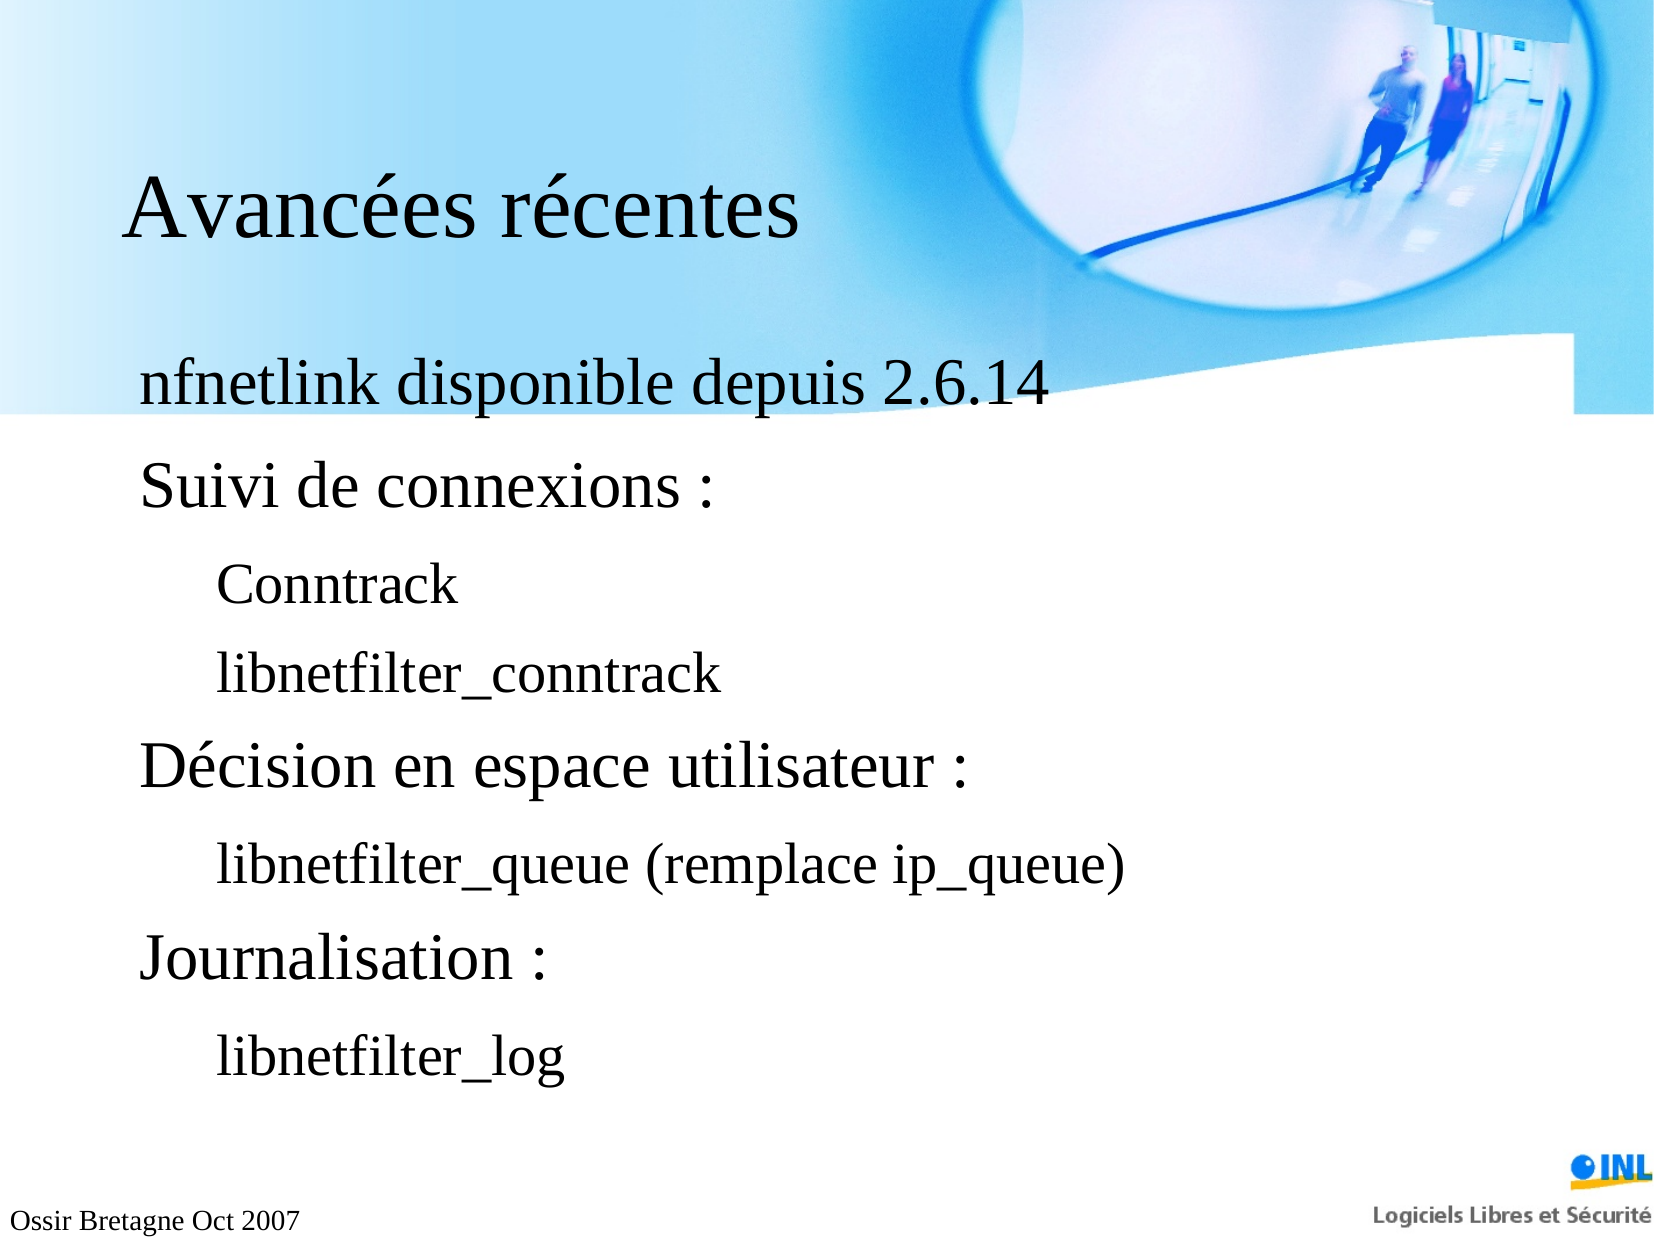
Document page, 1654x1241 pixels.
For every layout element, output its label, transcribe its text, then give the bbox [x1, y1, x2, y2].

list nfnetlink disponible depuis 2.6.14 Suivi de connexions : Conntrack libnetfilter_conntrack Décision en espace utilisateur : libnetfilter_queue (remplace ip_queue) Journalisation : libnetfilter_log [121, 344, 1534, 1139]
title Avancées récentes [121, 102, 1534, 311]
picture [0, 0, 1654, 1241]
